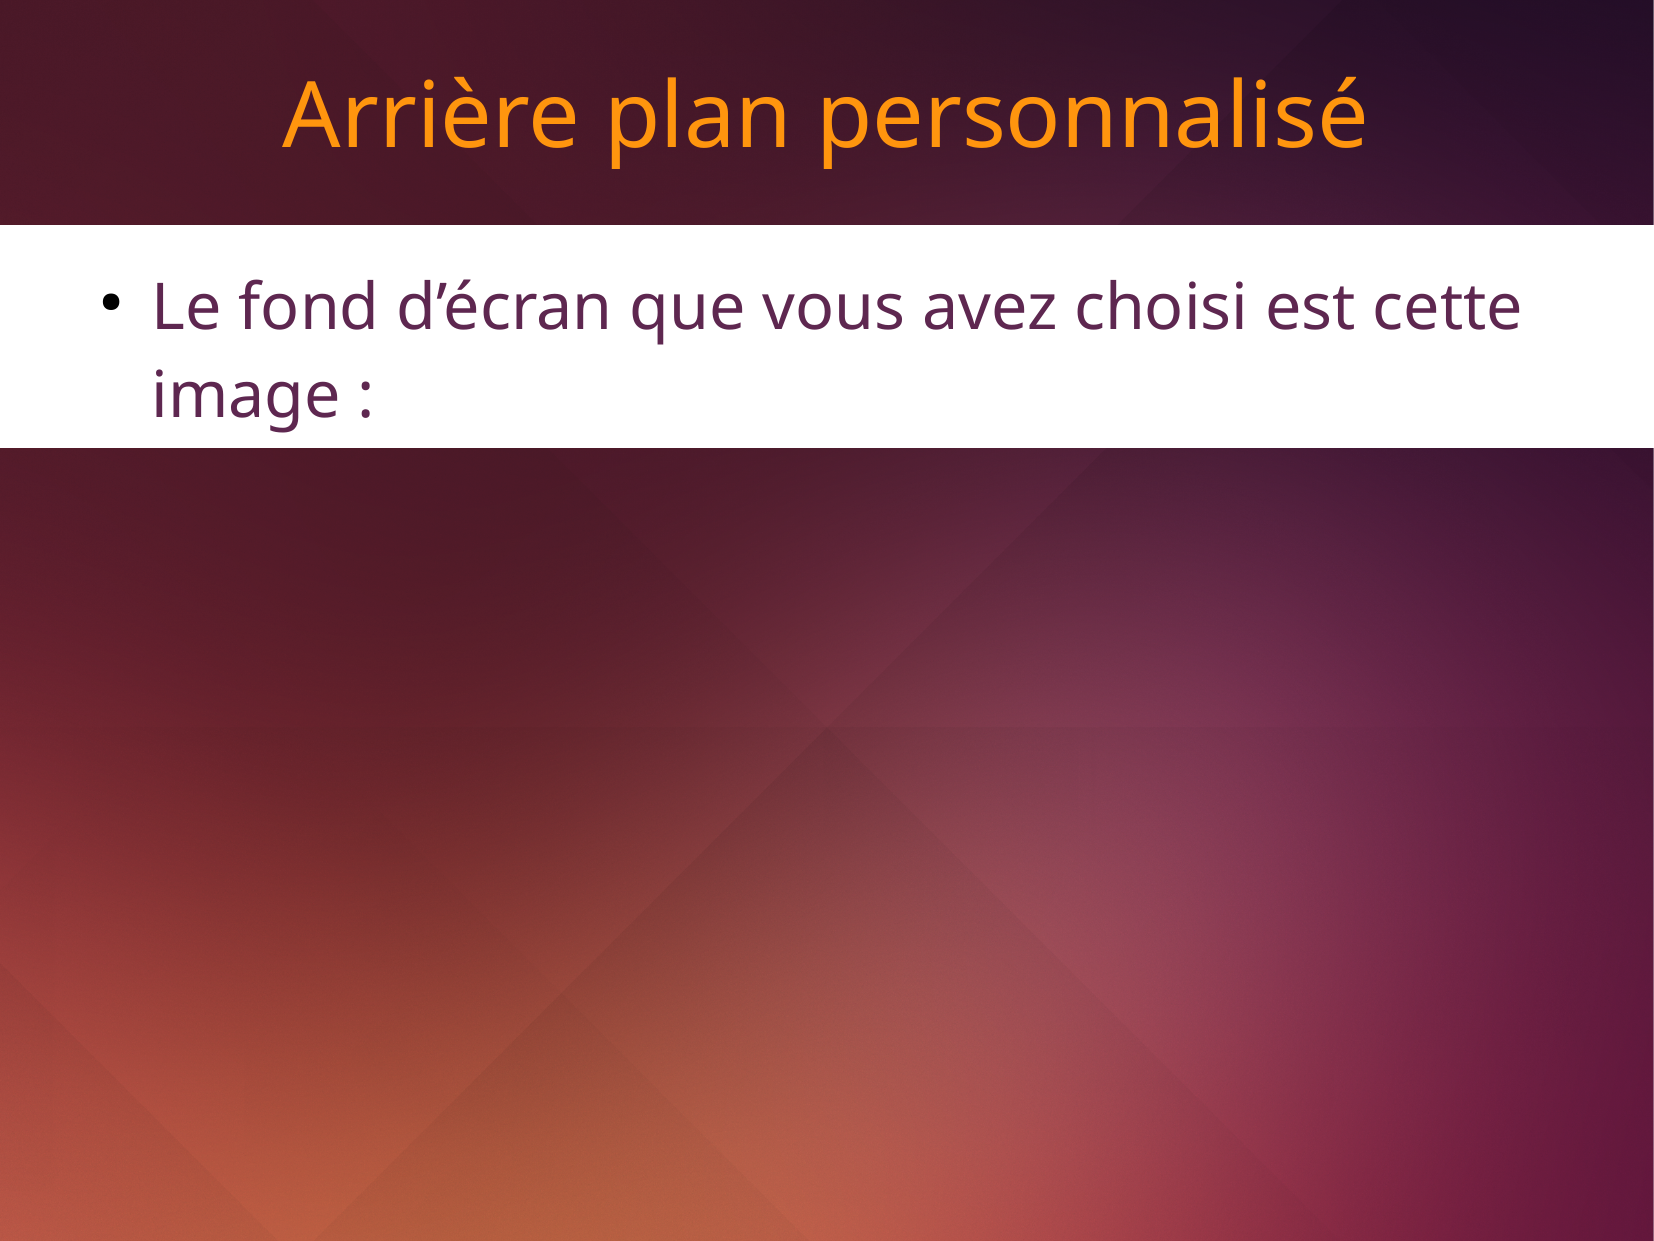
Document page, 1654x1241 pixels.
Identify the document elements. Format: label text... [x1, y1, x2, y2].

picture [0, 0, 1654, 1241]
list Le fond d’écran que vous avez choisi est cette image : [82, 259, 1571, 438]
title Arrière plan personnalisé [82, 8, 1571, 216]
